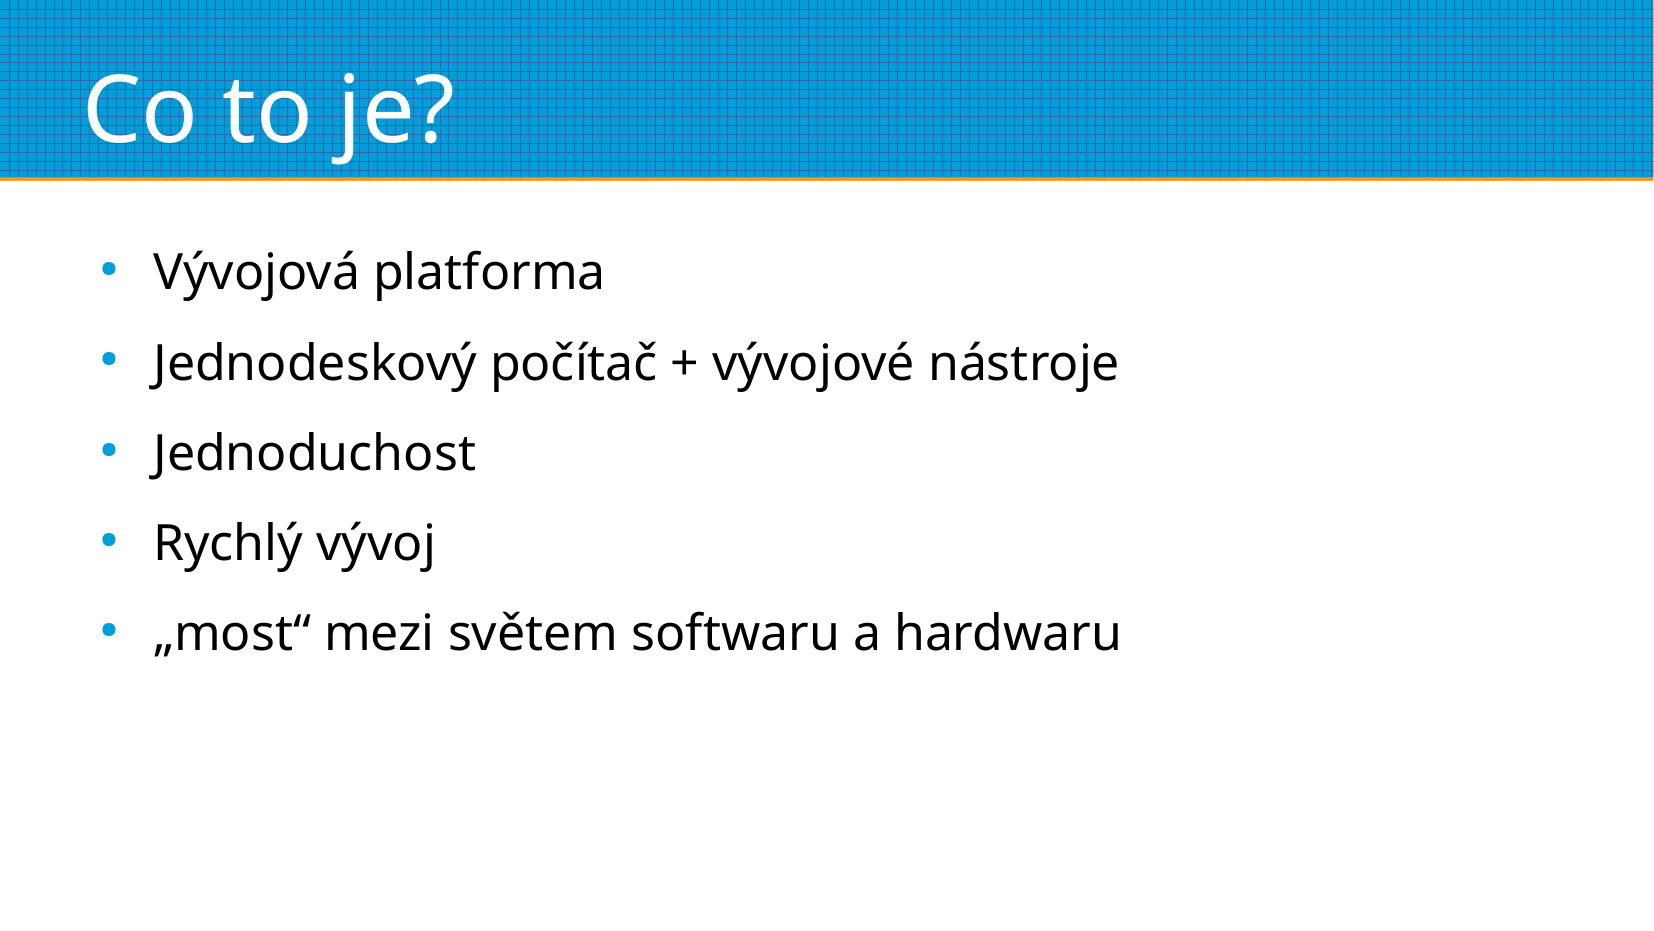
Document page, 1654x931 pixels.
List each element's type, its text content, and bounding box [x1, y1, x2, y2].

title Co to je? [82, 14, 1571, 171]
list Vývojová platforma Jednodeskový počítač + vývojové nástroje Jednoduchost Rychlý vývoj „most“ mezi světem softwaru a hardwaru [82, 236, 1563, 811]
